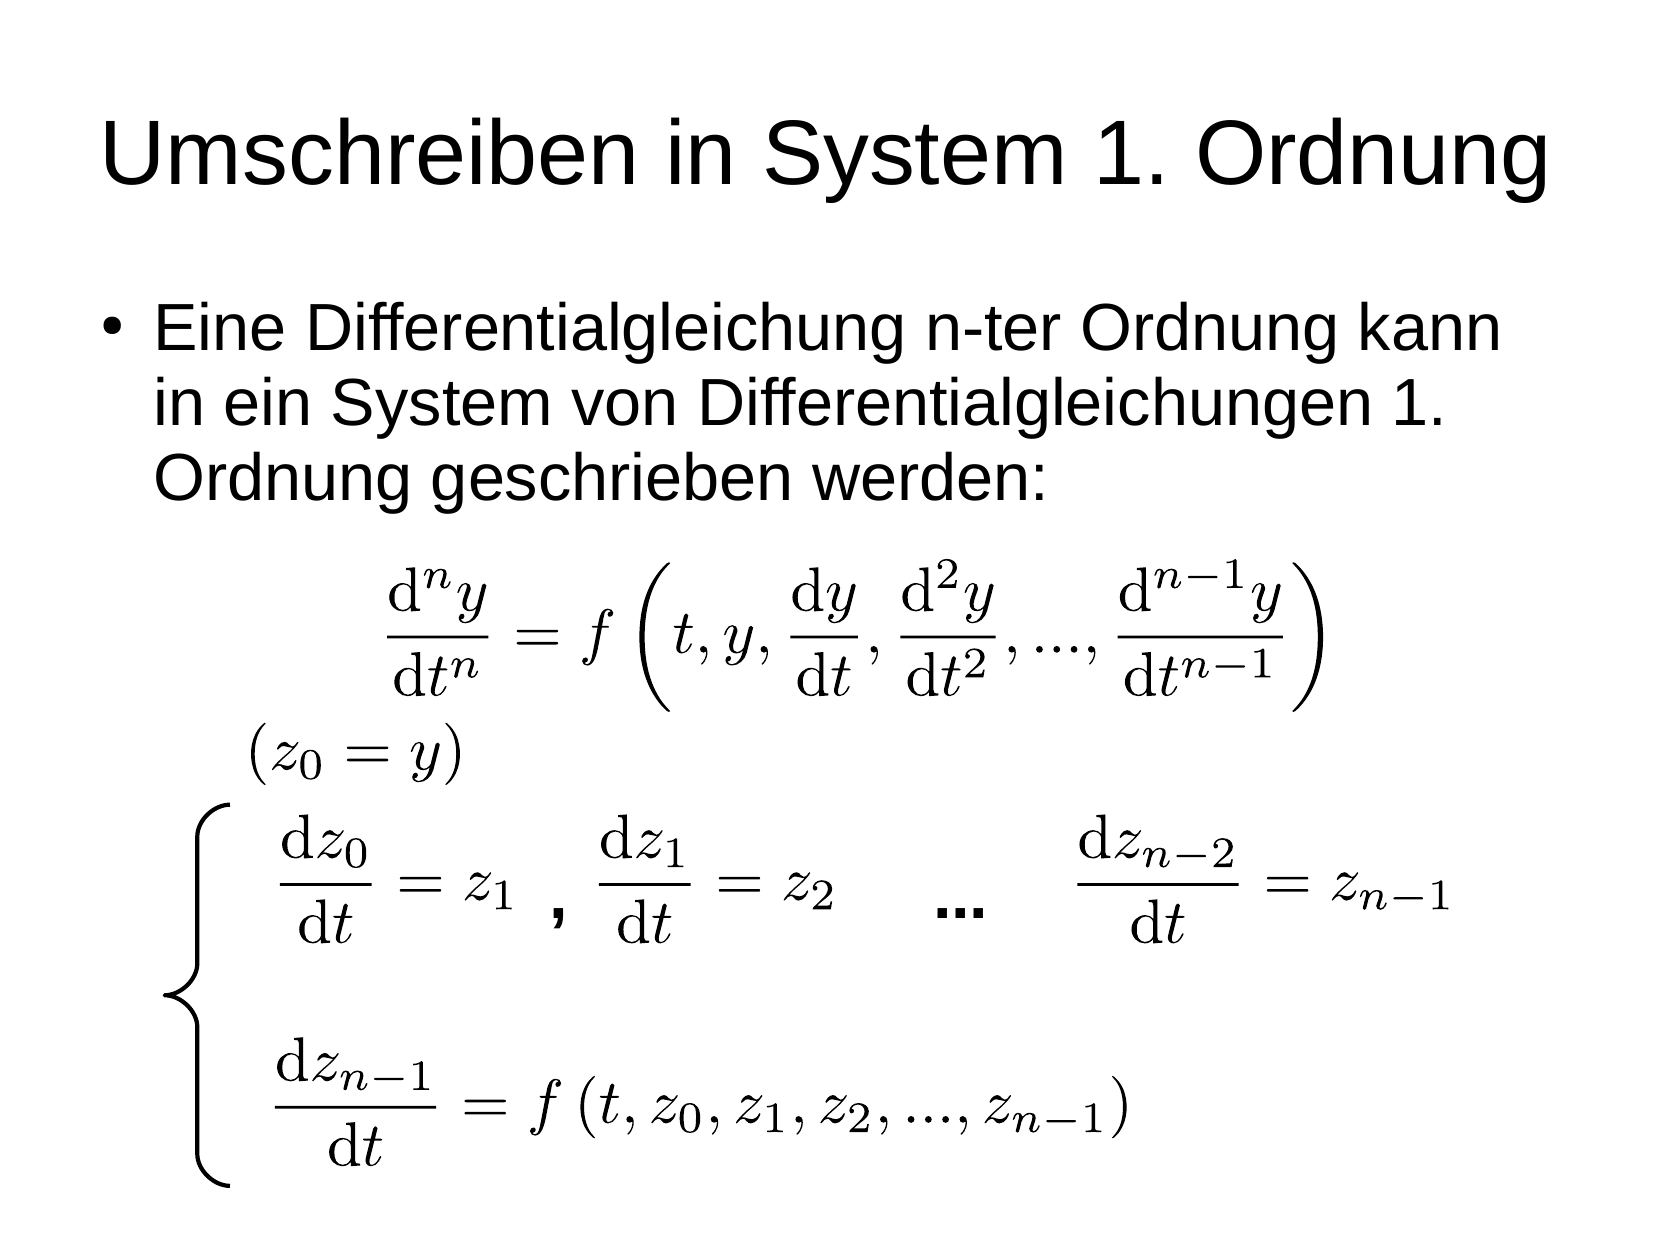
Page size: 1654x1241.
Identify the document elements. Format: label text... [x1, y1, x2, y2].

text_box , [534, 850, 583, 941]
text_box [387, 558, 1337, 712]
title Umschreiben in System 1. Ordnung [82, 56, 1571, 250]
text_box ... [918, 850, 1004, 941]
text_box [279, 814, 516, 944]
text_box [244, 722, 467, 786]
text_box [274, 1037, 1133, 1167]
text_box [598, 814, 835, 944]
text_box [1077, 814, 1453, 944]
list Eine Differentialgleichung n-ter Ordnung kann in ein System von Differentialgleichungen 1. Ordnung geschrieben werden: [82, 290, 1571, 1094]
